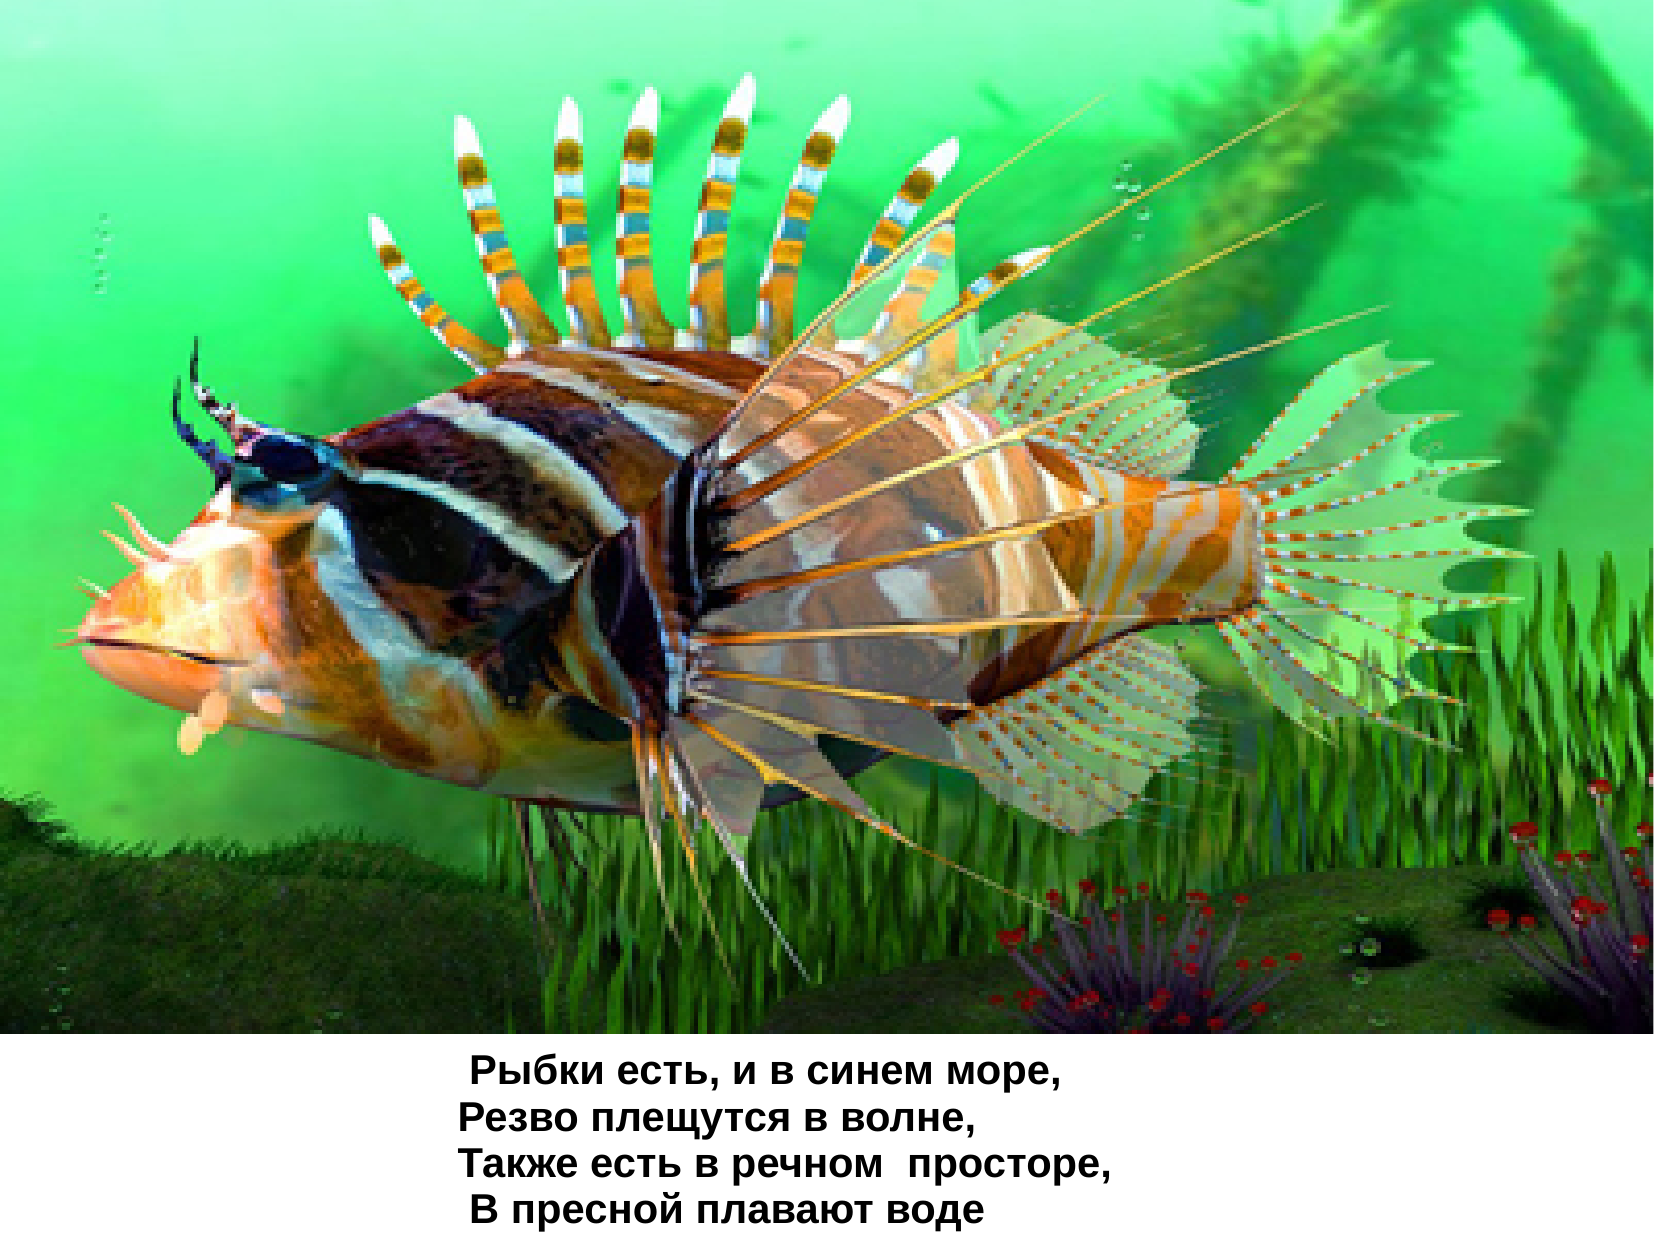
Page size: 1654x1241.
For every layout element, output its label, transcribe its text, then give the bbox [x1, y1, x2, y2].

picture [0, 0, 1654, 1034]
text_box Рыбки есть, и в синем море, Резво плещутся в волне, Также есть в речном просторе, В пресной плавают воде [442, 1039, 1128, 1241]
